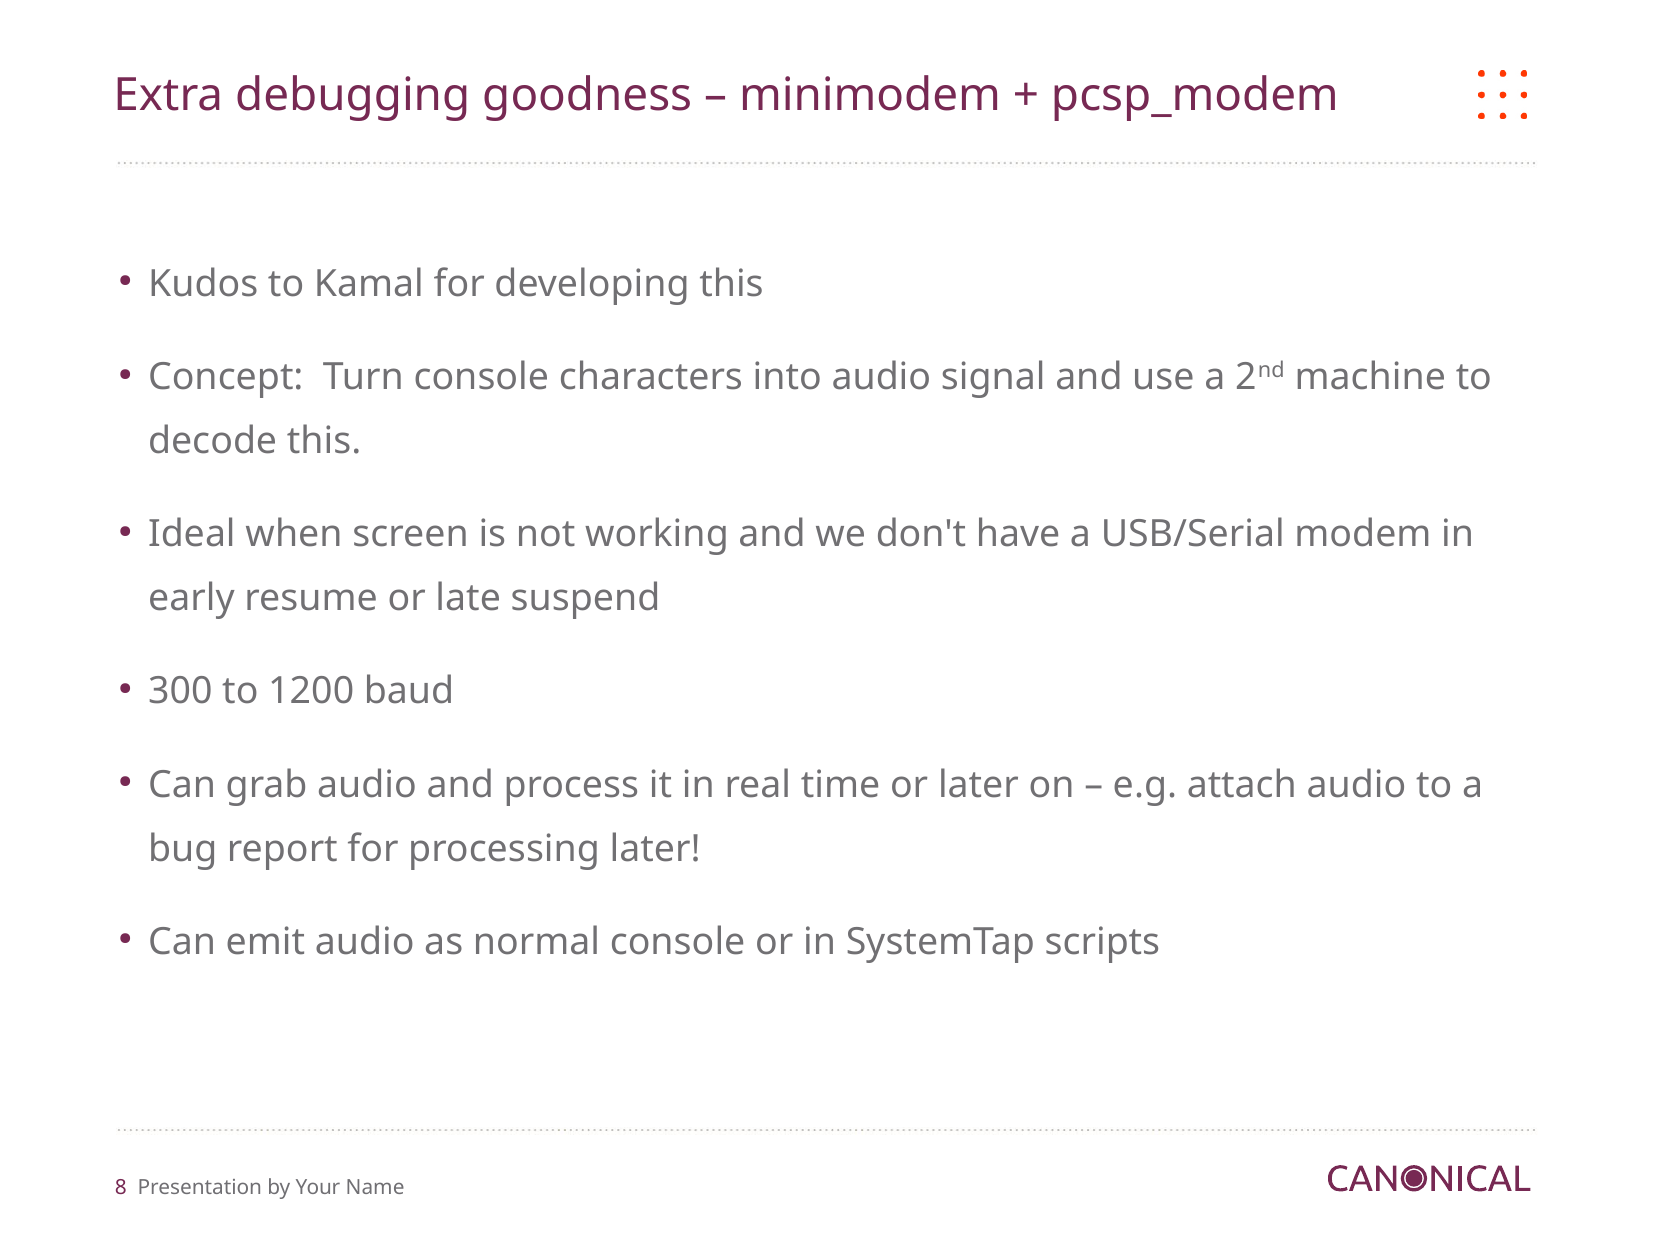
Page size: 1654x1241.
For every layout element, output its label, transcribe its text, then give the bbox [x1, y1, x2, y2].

picture [116, 160, 1539, 168]
picture [116, 1128, 1539, 1135]
title Extra debugging goodness – minimodem + pcsp_modem [113, 64, 1382, 122]
picture [1478, 70, 1527, 119]
text_box Kudos to Kamal for developing this Concept: Turn console characters into audio signal and use a 2nd machine to decode this. Ideal when screen is not working and we don't have a USB/Serial modem in early resume or late suspend 300 to 1200 baud Can grab audio and process it in real time or later on – e.g. attach audio to a bug report for processing later! Can emit audio as normal console or in SystemTap scripts [103, 236, 1558, 1026]
